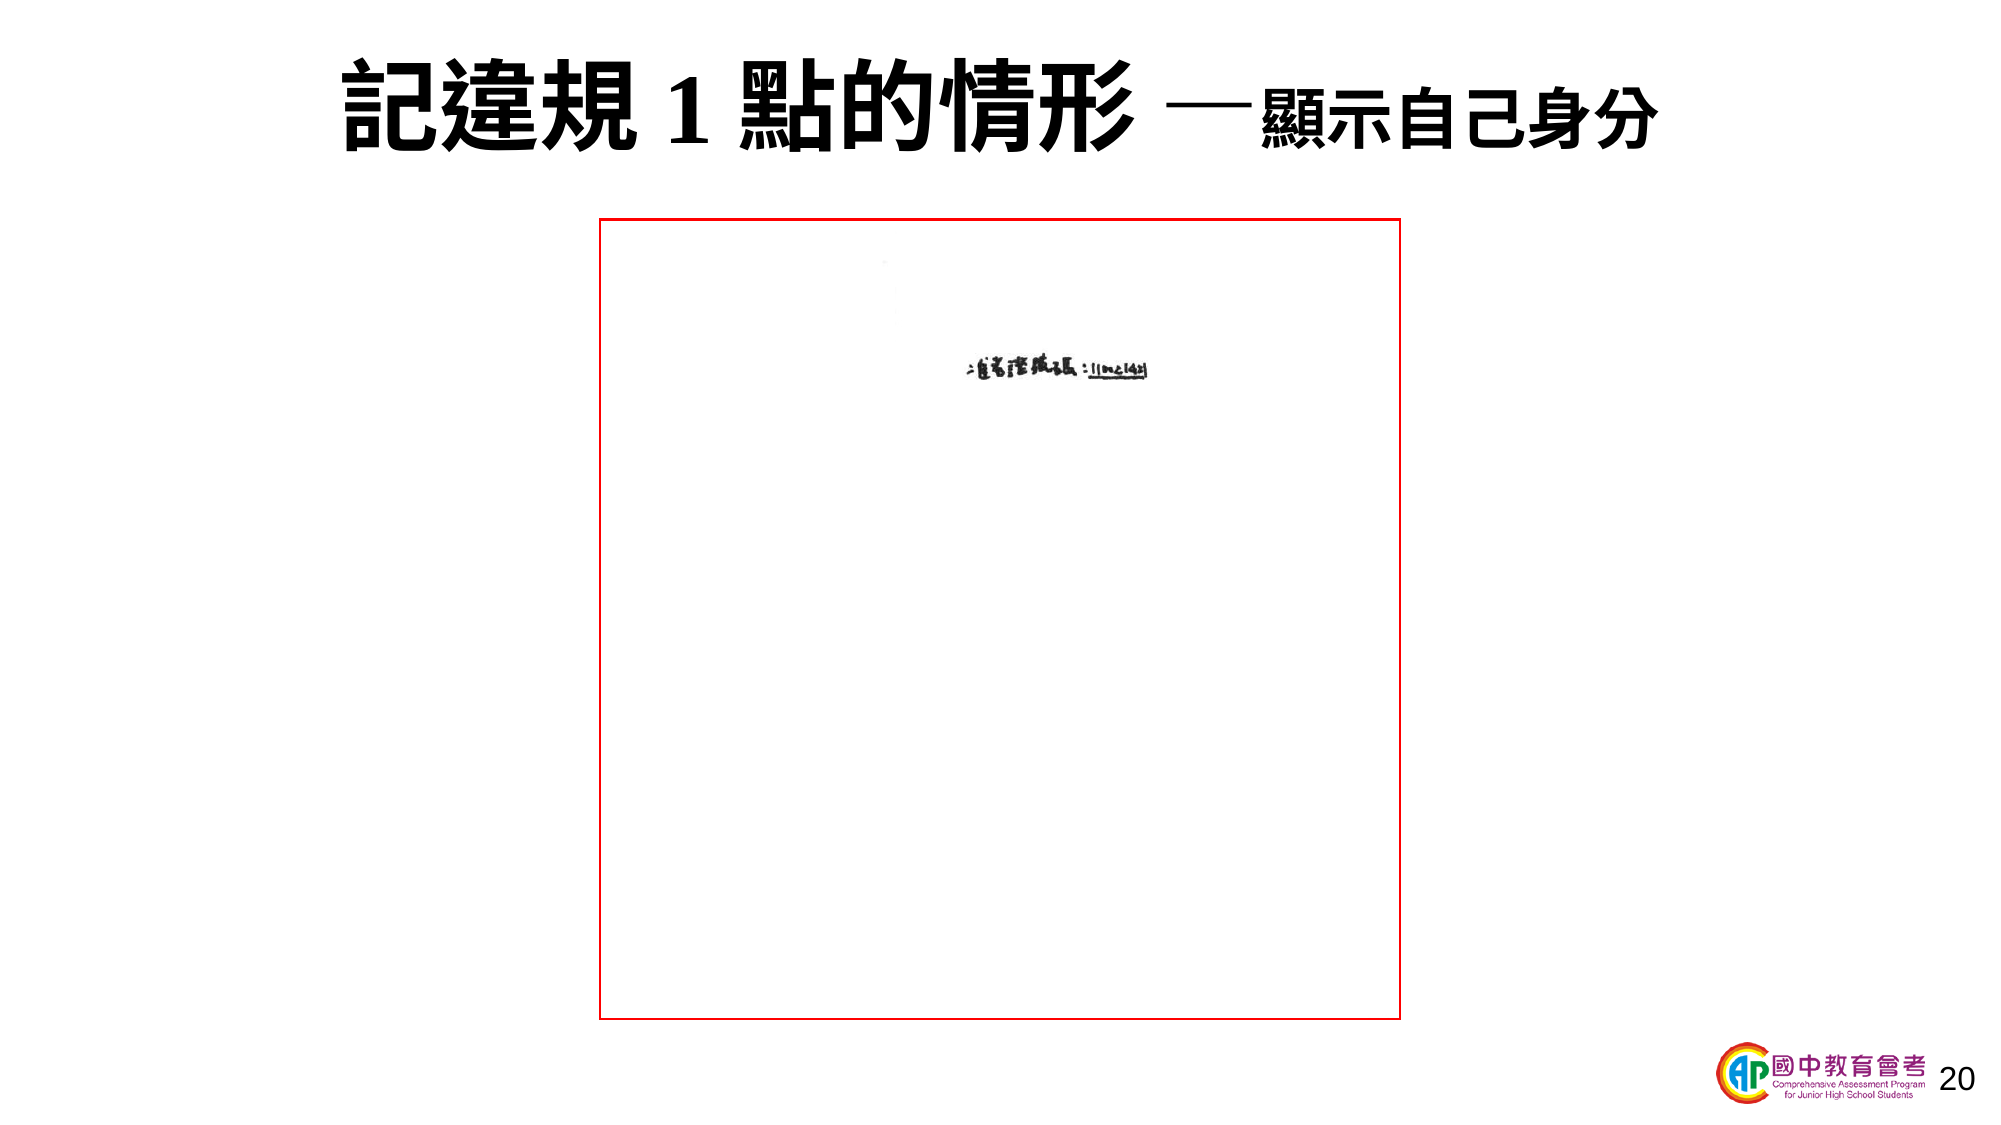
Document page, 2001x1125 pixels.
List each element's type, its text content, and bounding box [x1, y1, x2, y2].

picture [601, 220, 1399, 1018]
title 記違規1點的情形 —顯示自己身分 [137, 2, 1863, 220]
text_box 20 [1923, 1047, 2000, 1108]
